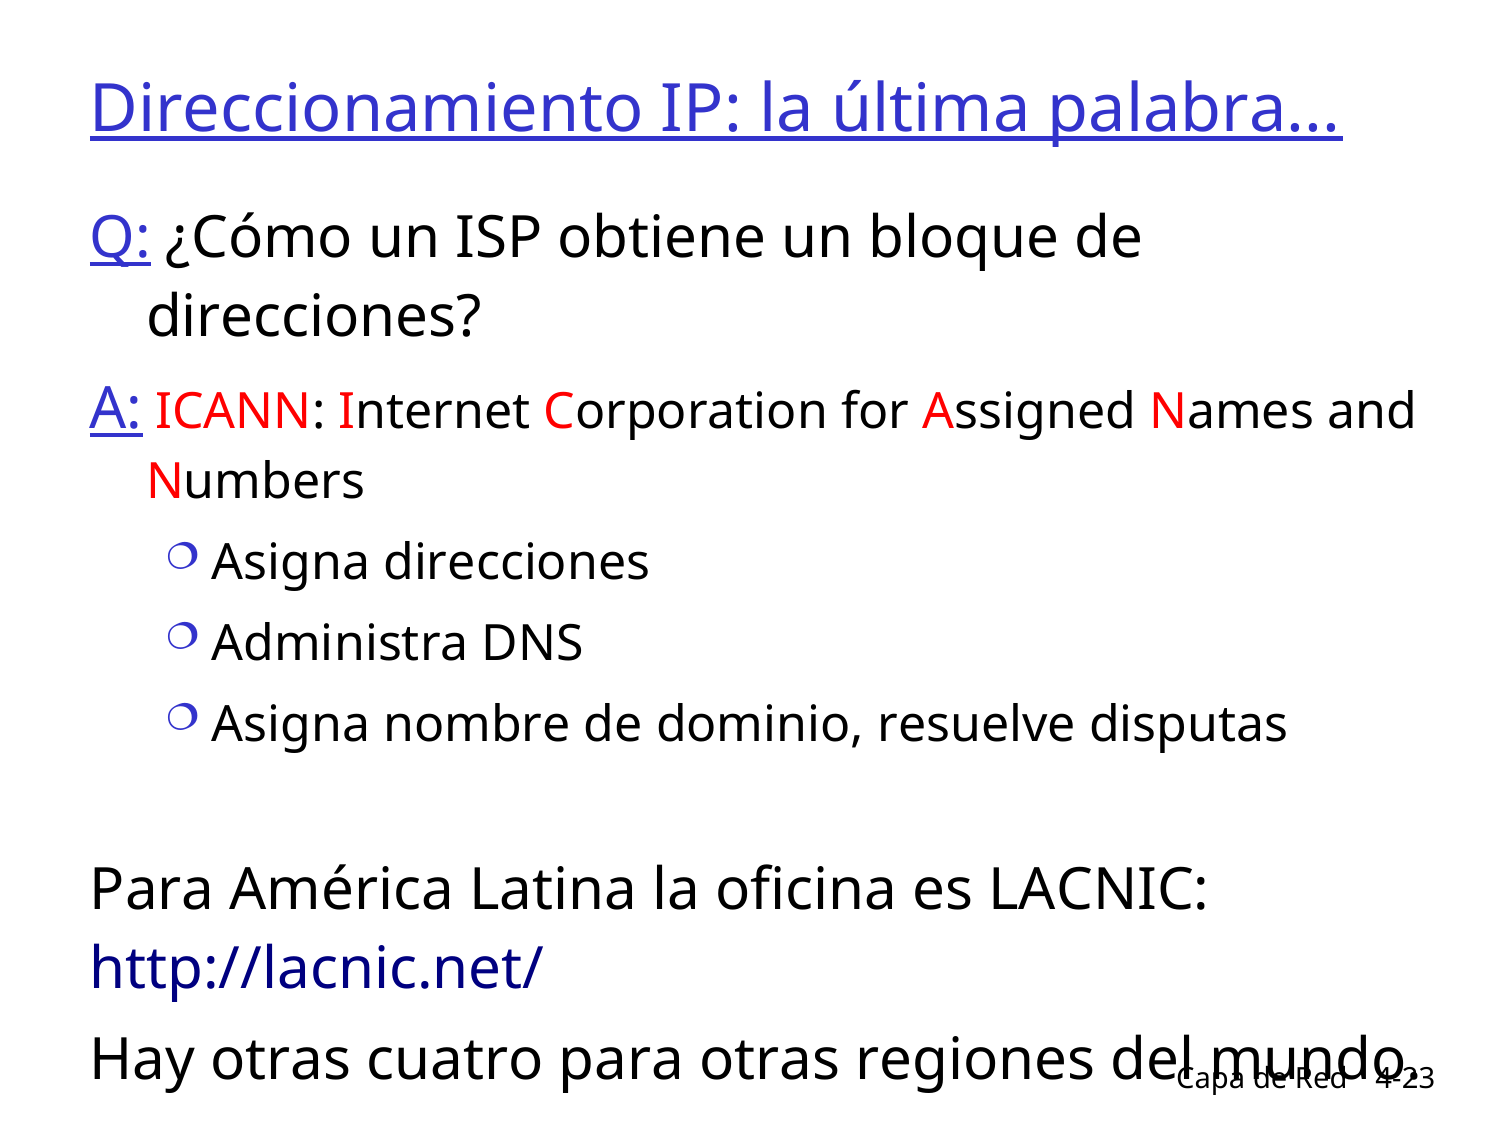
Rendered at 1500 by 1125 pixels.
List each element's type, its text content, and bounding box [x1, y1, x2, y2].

list Q: ¿Cómo un ISP obtiene un bloque de direcciones? A: ICANN: Internet Corporation for Assigned Names and Numbers Asigna direcciones Administra DNS Asigna nombre de dominio, resuelve disputas Para América Latina la oficina es LACNIC: http://lacnic.net/ Hay otras cuatro para otras regiones del mundo. [75, 187, 1463, 1044]
title Direccionamiento IP: la última palabra... [75, 15, 1463, 187]
